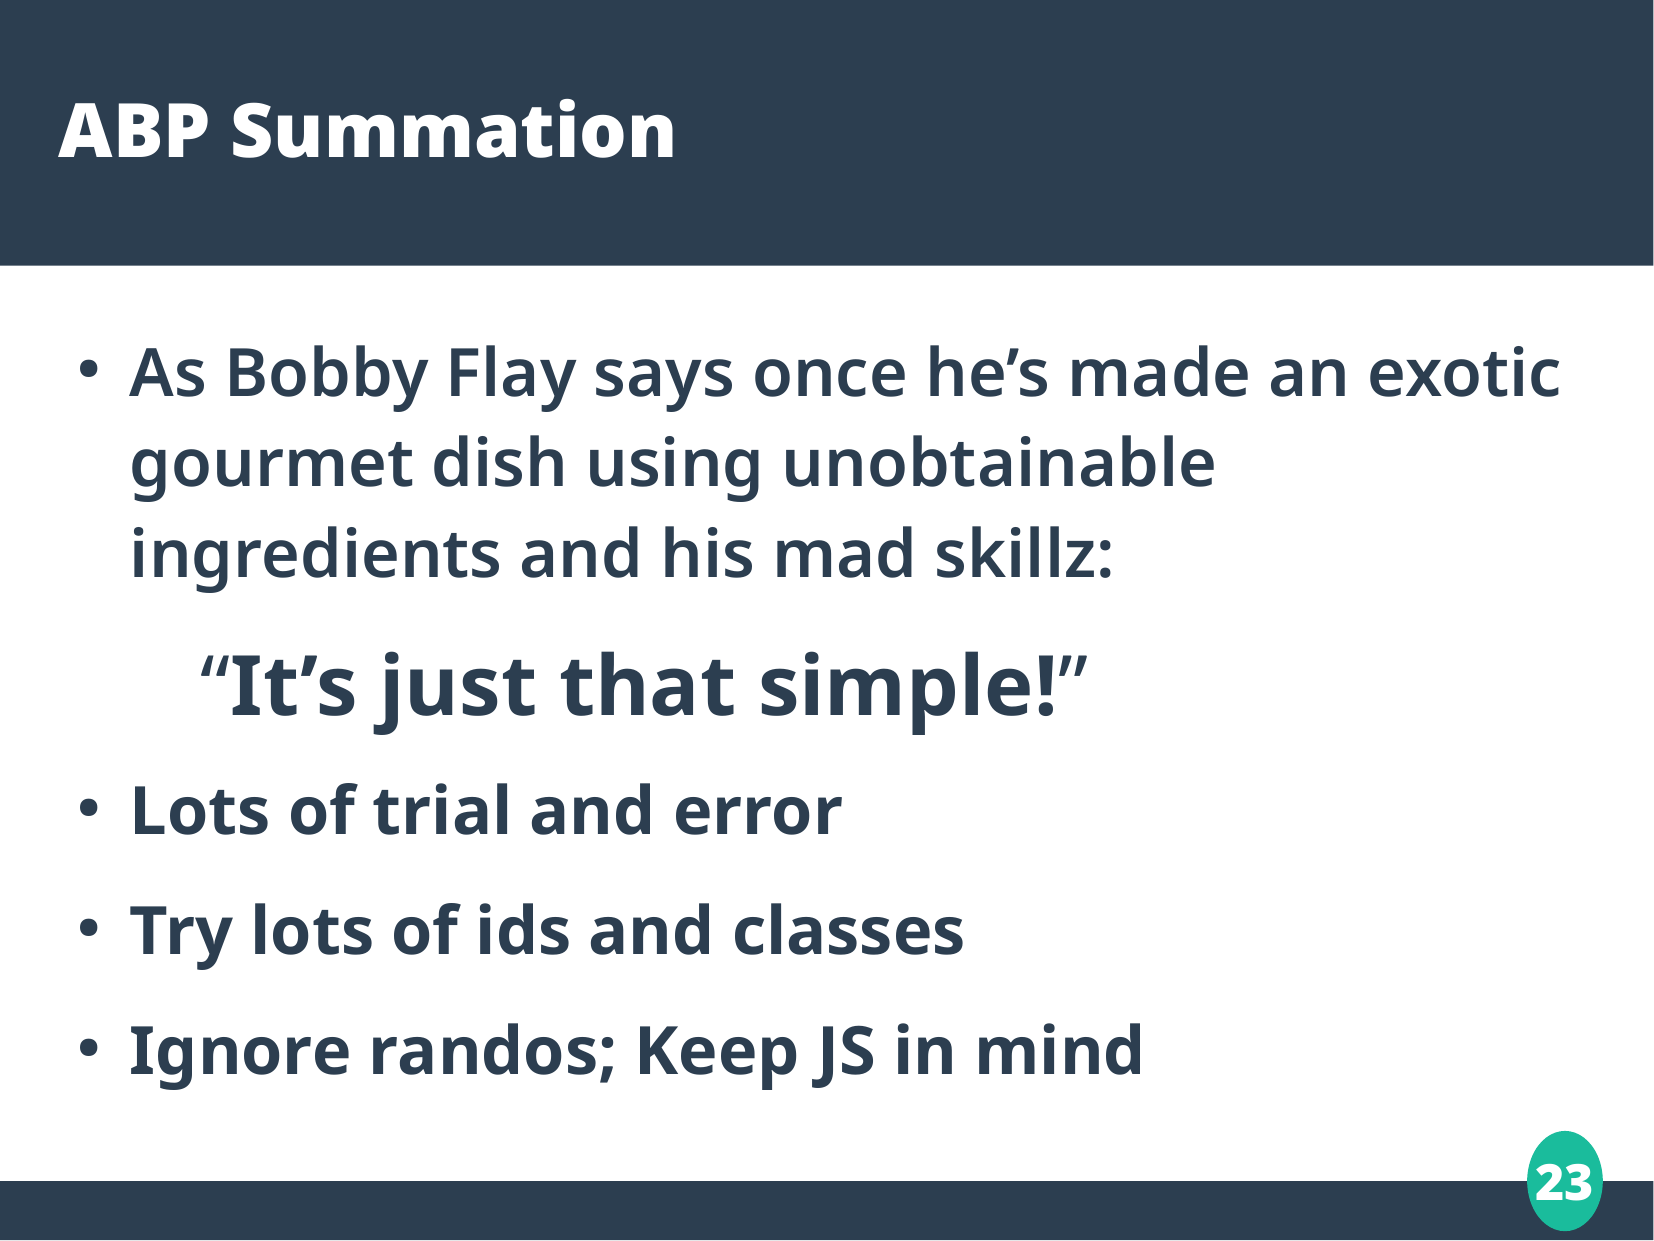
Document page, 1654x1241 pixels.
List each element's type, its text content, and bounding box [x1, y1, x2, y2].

title ABP Summation [59, 49, 1595, 207]
list As Bobby Flay says once he’s made an exotic gourmet dish using unobtainable ingredients and his mad skillz: “It’s just that simple!” Lots of trial and error Try lots of ids and classes Ignore randos; Keep JS in mind [59, 324, 1595, 1152]
